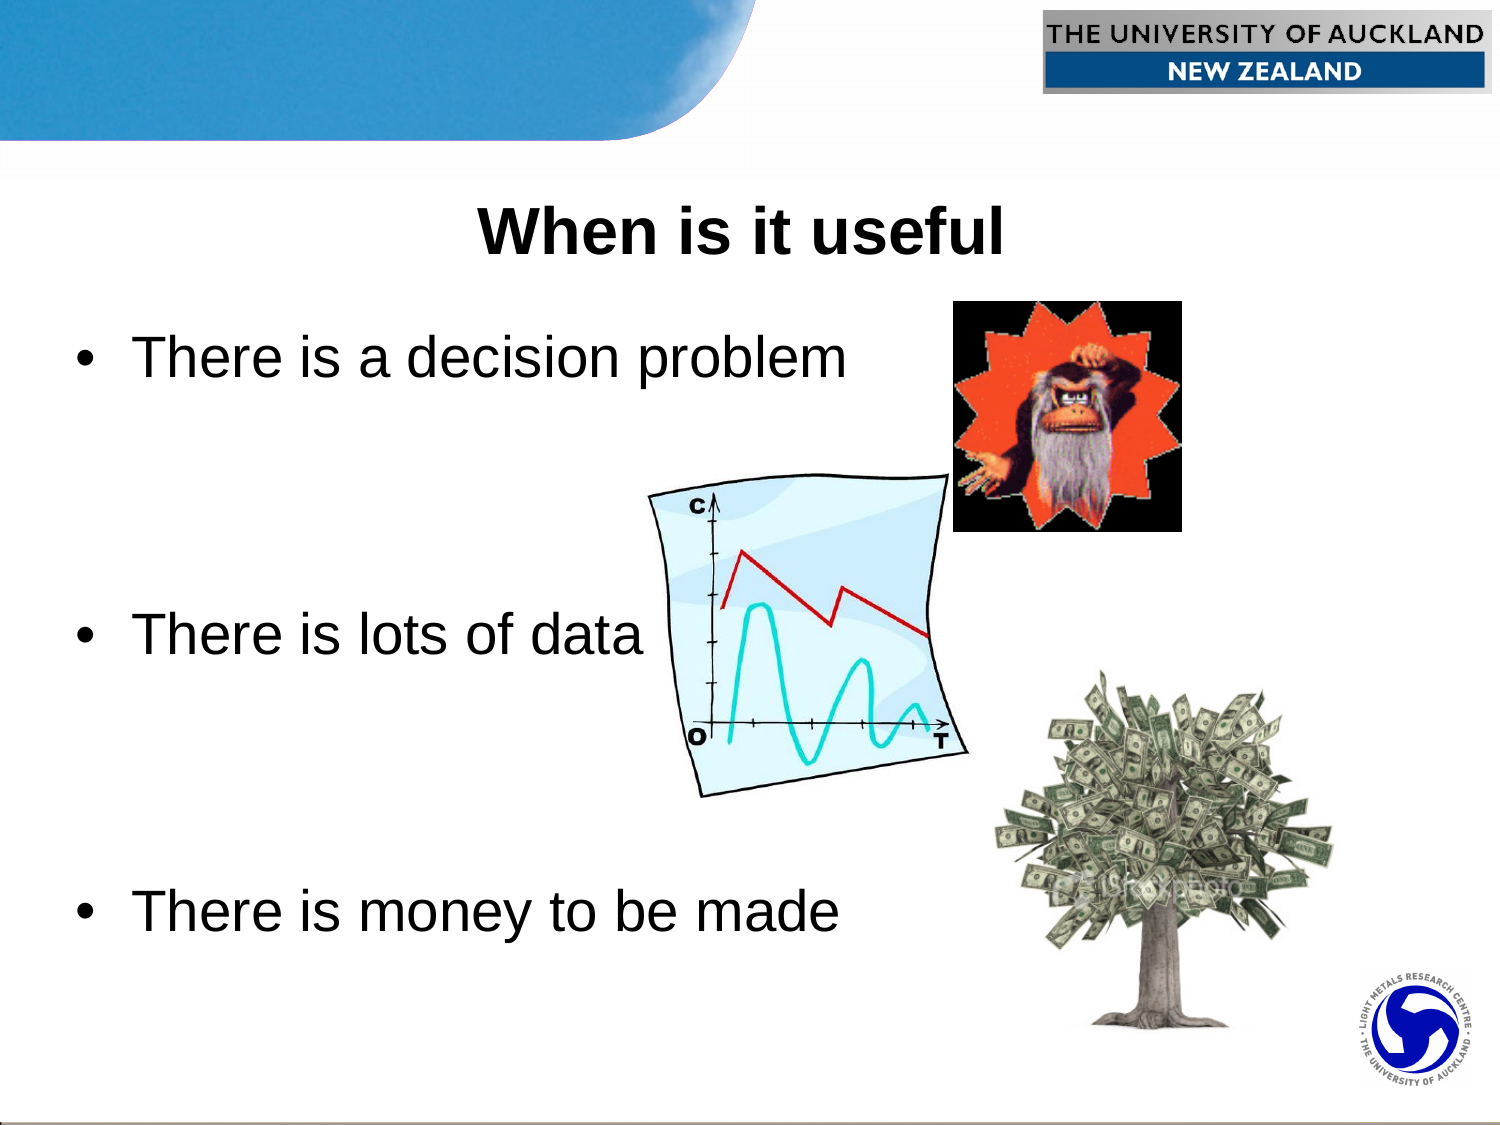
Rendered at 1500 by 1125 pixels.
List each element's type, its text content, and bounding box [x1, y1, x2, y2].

picture [953, 301, 1182, 532]
list There is a decision problem There is lots of data There is money to be made [75, 324, 1426, 1026]
title When is it useful [67, 174, 1418, 288]
picture [1359, 972, 1472, 1086]
picture [0, 0, 1500, 181]
picture [974, 649, 1352, 1056]
